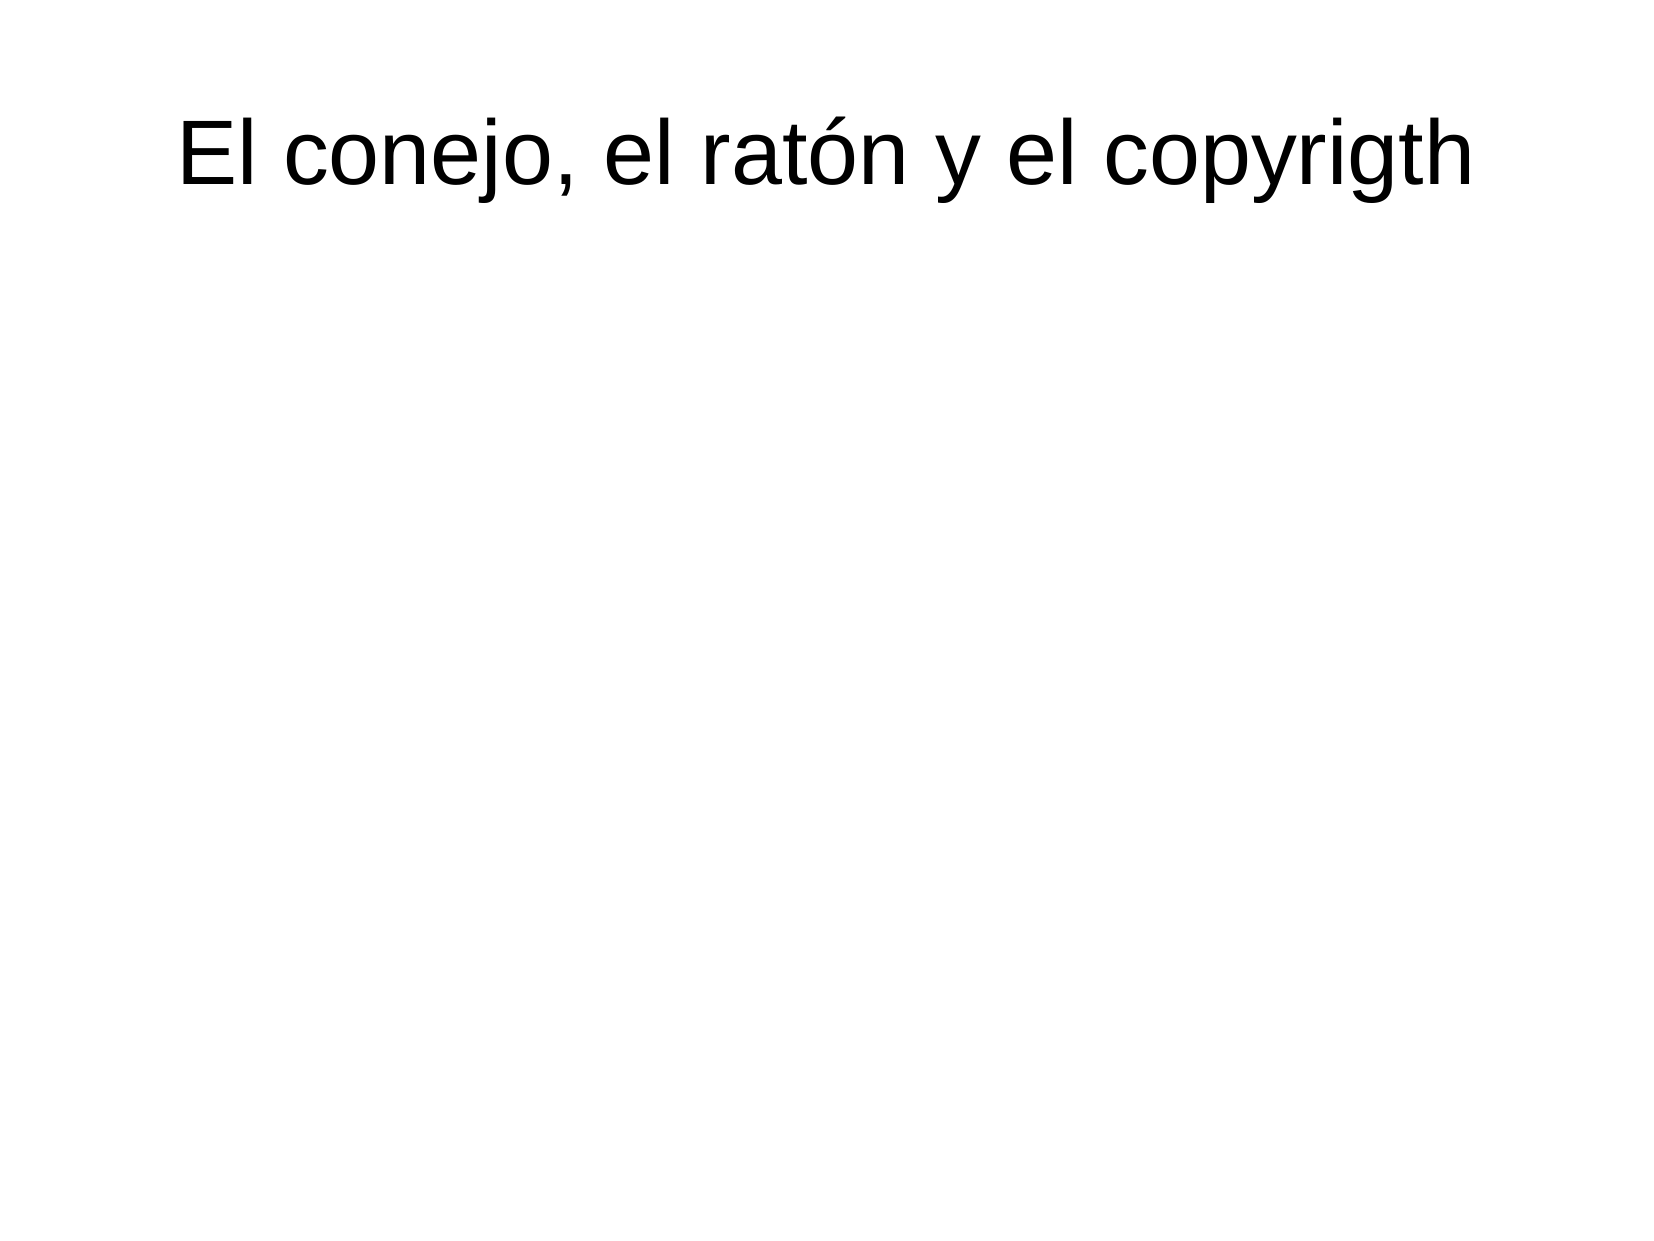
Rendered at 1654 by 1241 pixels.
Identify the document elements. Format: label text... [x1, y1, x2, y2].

title El conejo, el ratón y el copyrigth [82, 49, 1571, 257]
